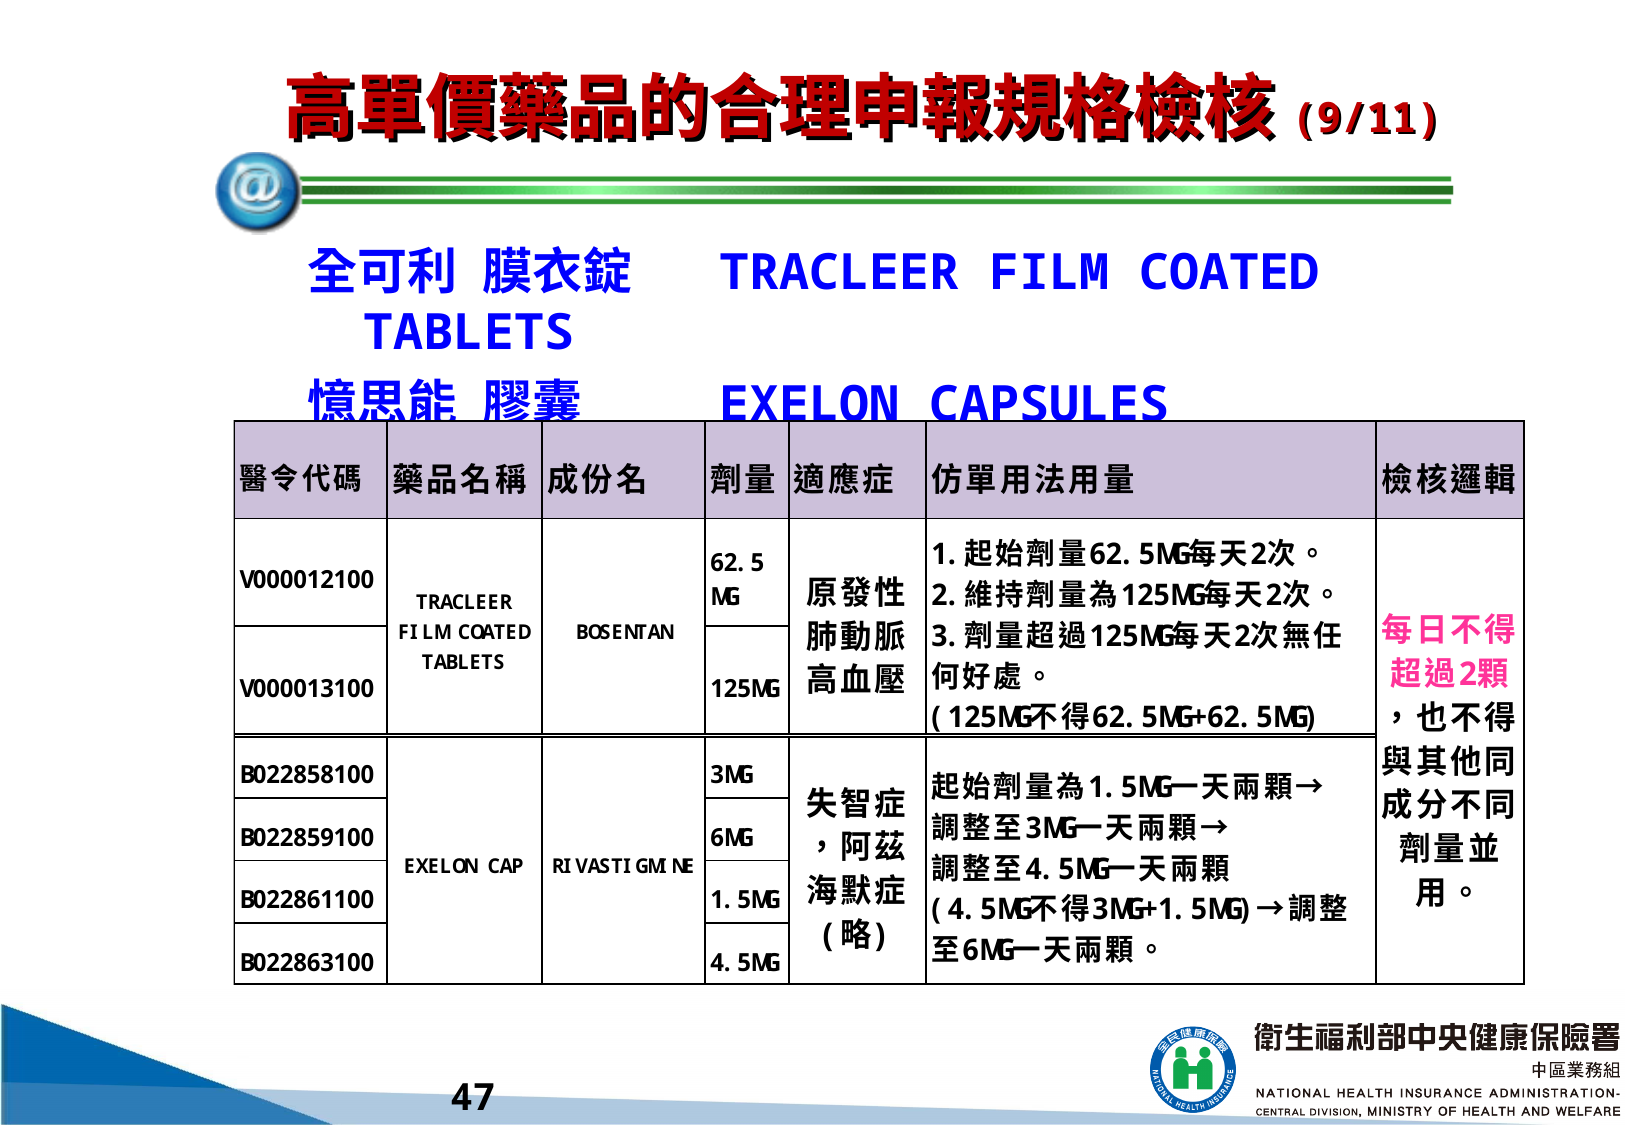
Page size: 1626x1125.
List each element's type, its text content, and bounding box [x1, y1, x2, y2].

title 高單價藥品的合理申報規格檢核(9/11) [268, 10, 1562, 198]
picture [233, 420, 1527, 987]
text_box [435, 1065, 815, 1125]
text_box 全可利 膜衣錠 TRACLEER FILM COATED TABLETS 憶思能 膠囊 EXELON CAPSULES [292, 231, 1451, 374]
